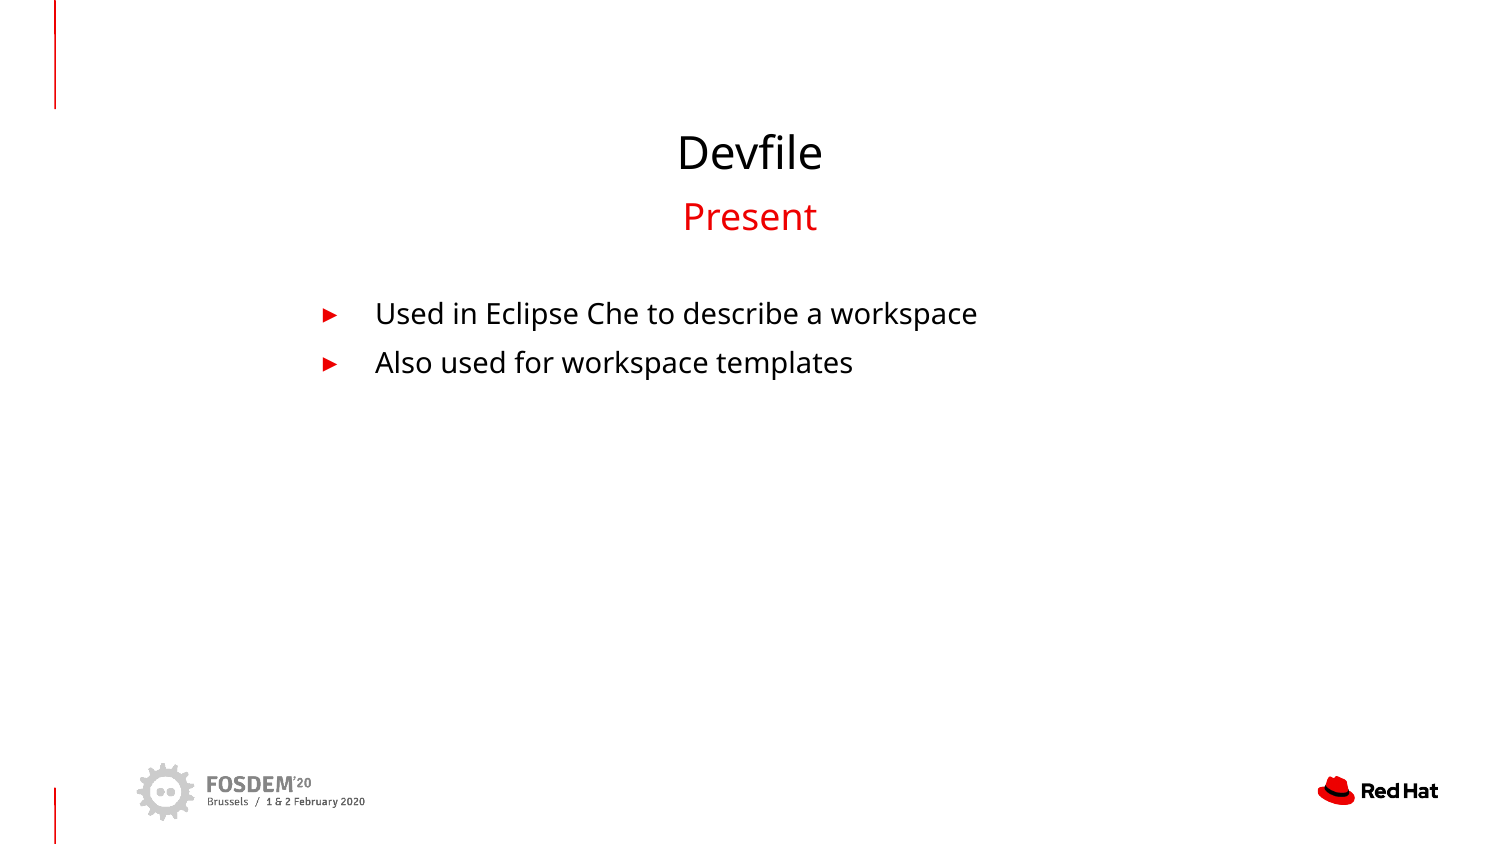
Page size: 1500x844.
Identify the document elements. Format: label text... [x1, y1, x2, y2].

picture [124, 758, 371, 825]
list Used in Eclipse Che to describe a workspace Also used for workspace templates [300, 281, 1200, 732]
subtitle Present [108, 175, 1392, 263]
title Devfile [108, 107, 1392, 175]
picture [1317, 776, 1438, 805]
